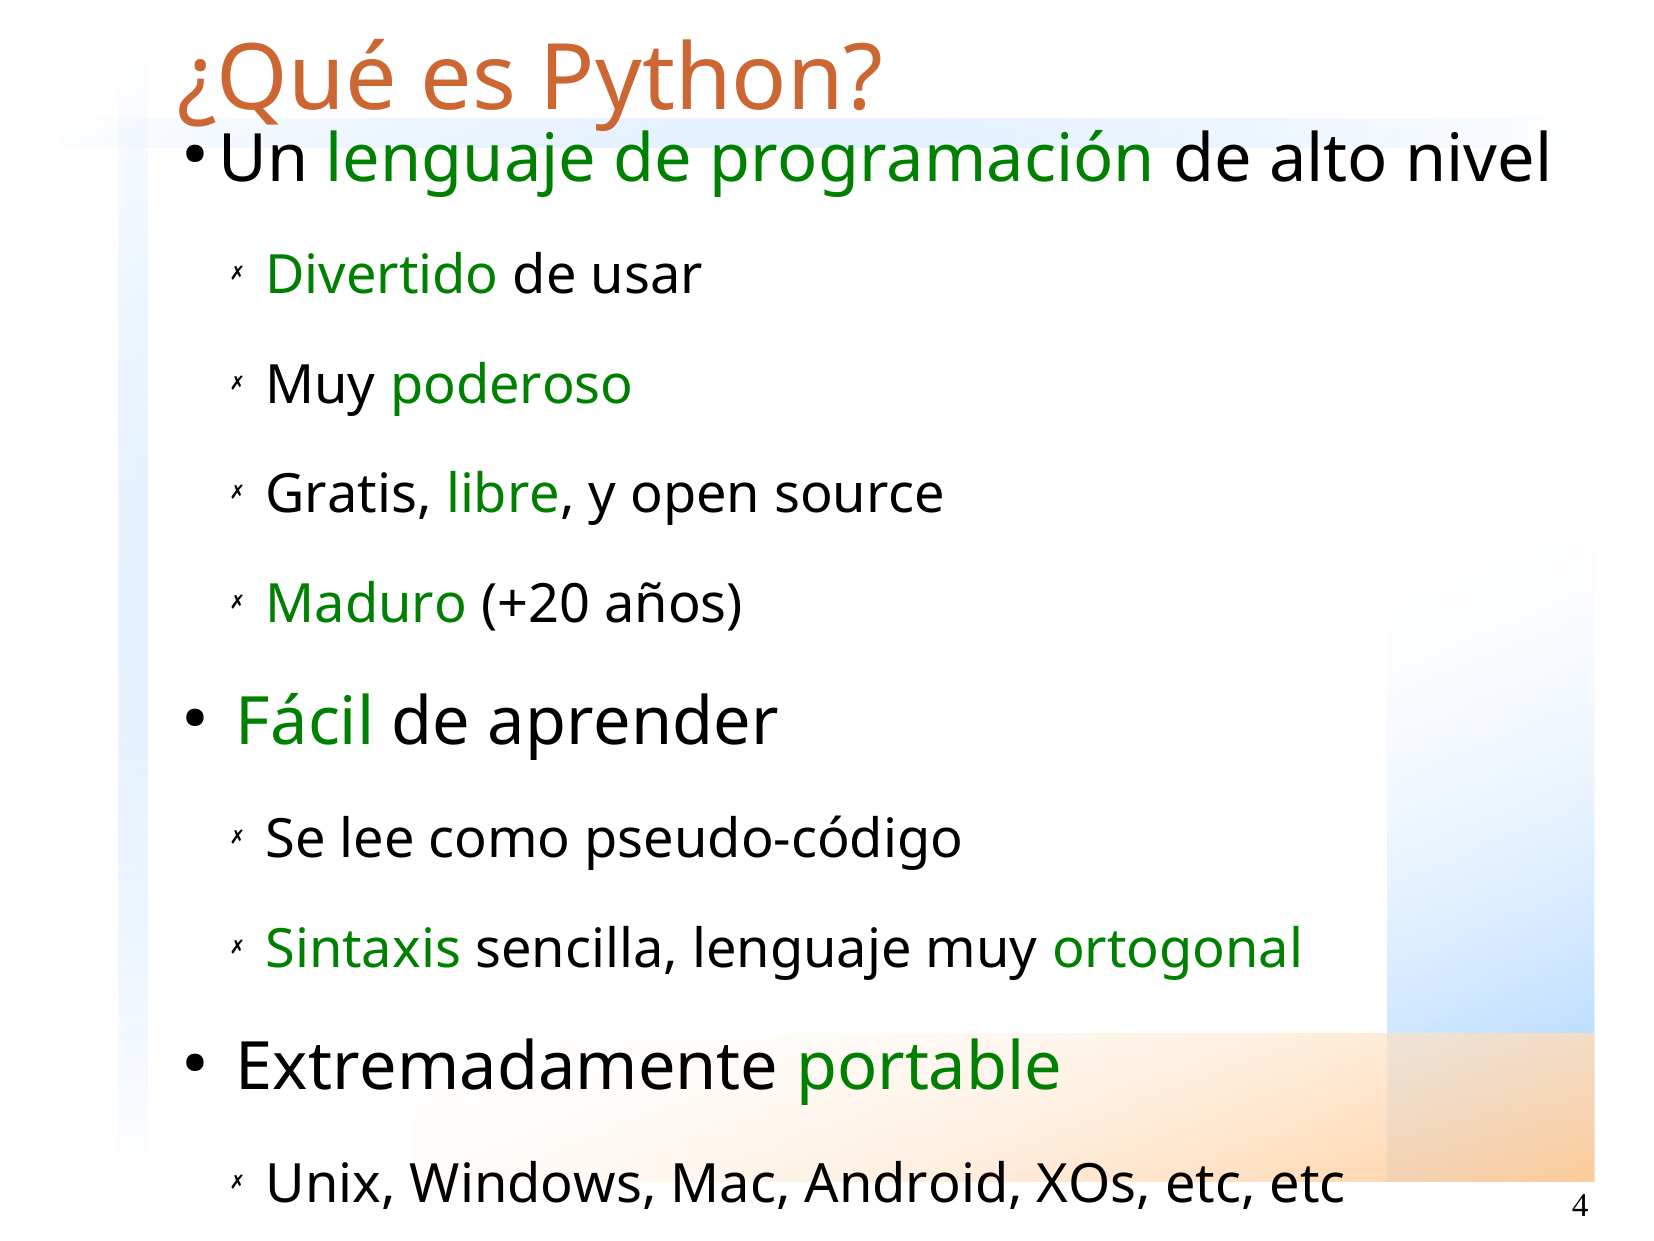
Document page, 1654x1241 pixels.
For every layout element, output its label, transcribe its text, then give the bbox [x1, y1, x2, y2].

subtitle Un lenguaje de programación de alto nivel Divertido de usar Muy poderoso Gratis, libre, y open source Maduro (+20 años) Fácil de aprender Se lee como pseudo-código Sintaxis sencilla, lenguaje muy ortogonal Extremadamente portable Unix, Windows, Mac, Android, XOs, etc, etc [147, 147, 1595, 1182]
title ¿Qué es Python? [177, 0, 1595, 147]
